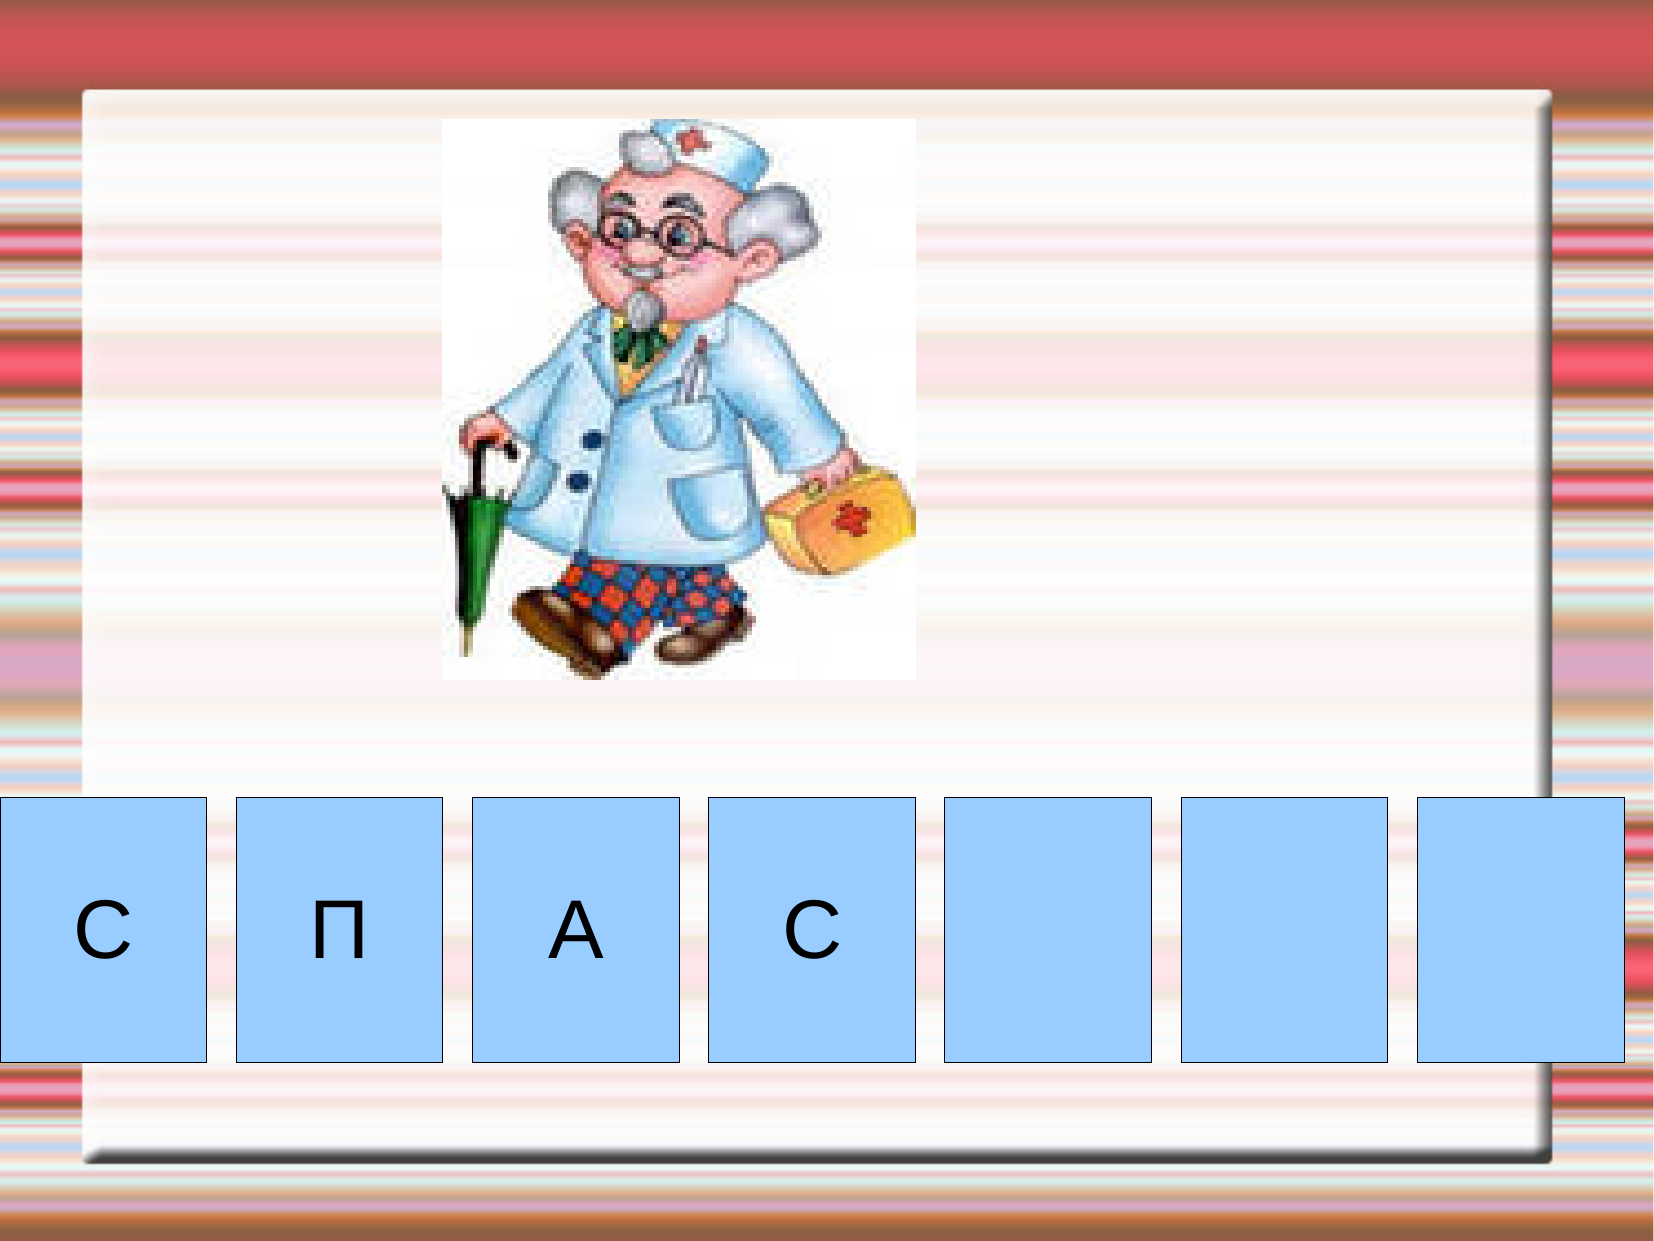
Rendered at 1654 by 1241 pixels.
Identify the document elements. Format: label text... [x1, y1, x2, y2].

text_box С [0, 797, 207, 1063]
text_box [1417, 797, 1625, 1063]
text_box [1181, 797, 1388, 1063]
text_box [944, 797, 1152, 1063]
text_box С [708, 797, 916, 1063]
text_box А [472, 797, 680, 1063]
text_box П [236, 797, 443, 1063]
picture [0, 0, 1654, 1241]
